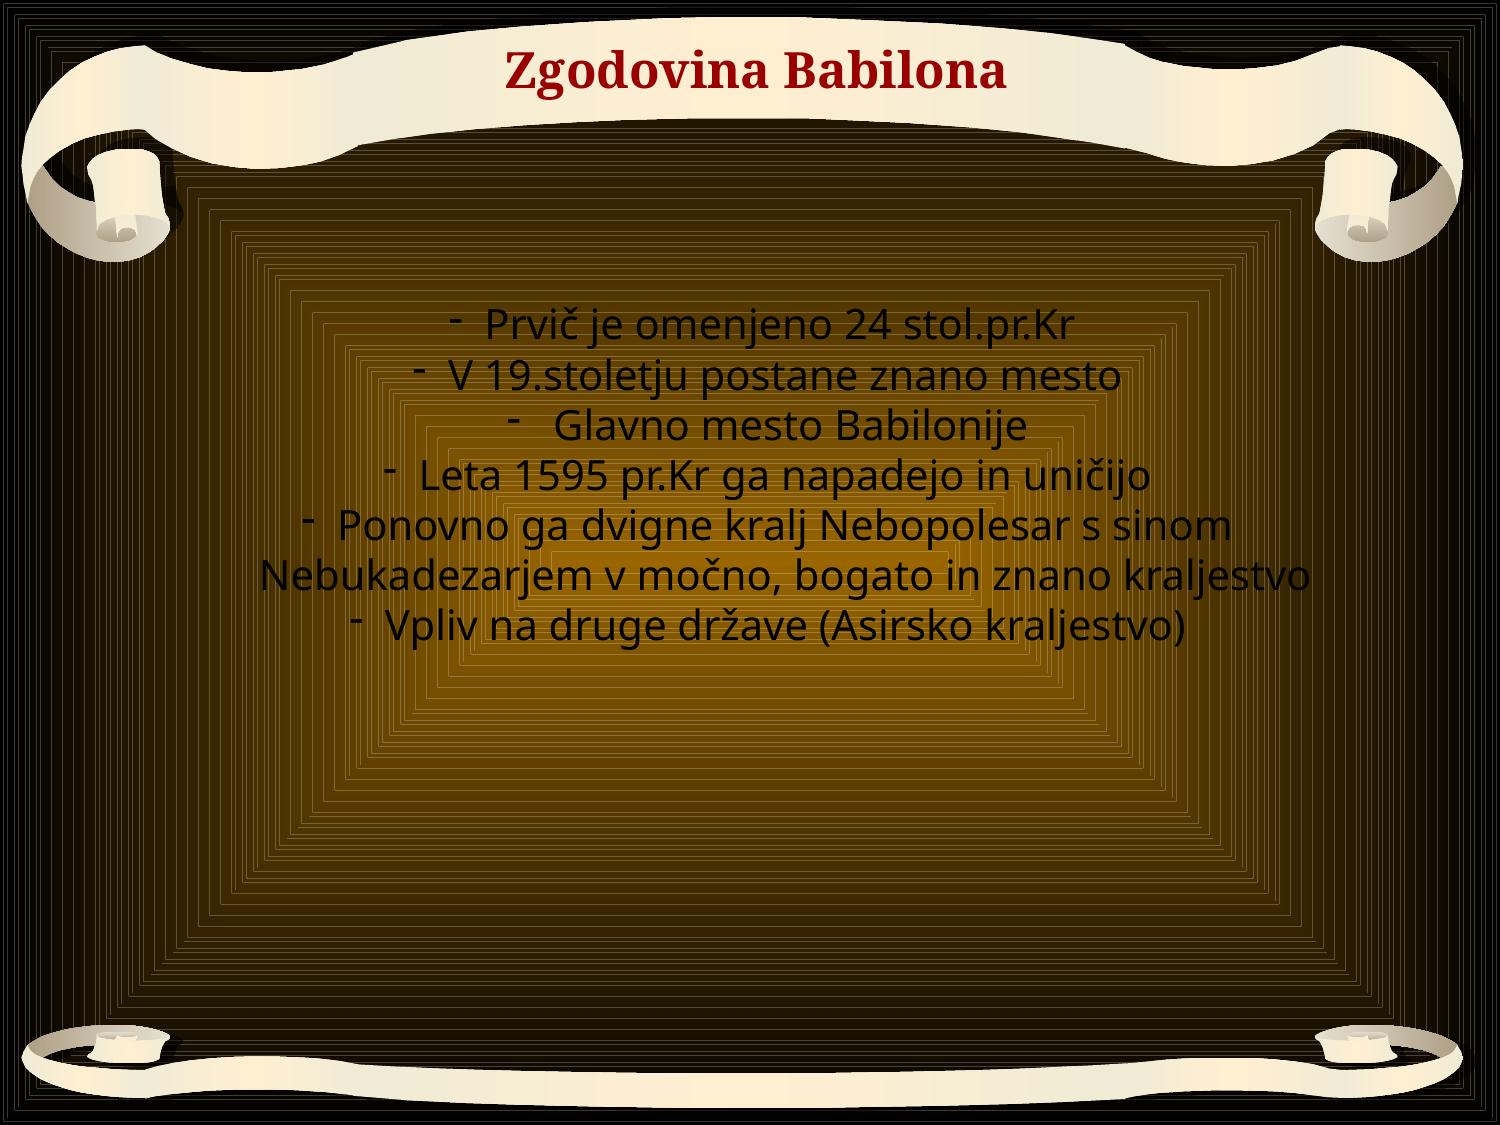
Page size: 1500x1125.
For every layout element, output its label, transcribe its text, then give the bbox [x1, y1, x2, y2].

text_box Zgodovina Babilona [490, 31, 1082, 146]
text_box Prvič je omenjeno 24 stol.pr.Kr V 19.stoletju postane znano mesto Glavno mesto Babilonije Leta 1595 pr.Kr ga napadejo in uničijo Ponovno ga dvigne kralj Nebopolesar s sinom Nebukadezarjem v močno, bogato in znano kraljestvo Vpliv na druge države (Asirsko kraljestvo) [171, 290, 1364, 706]
